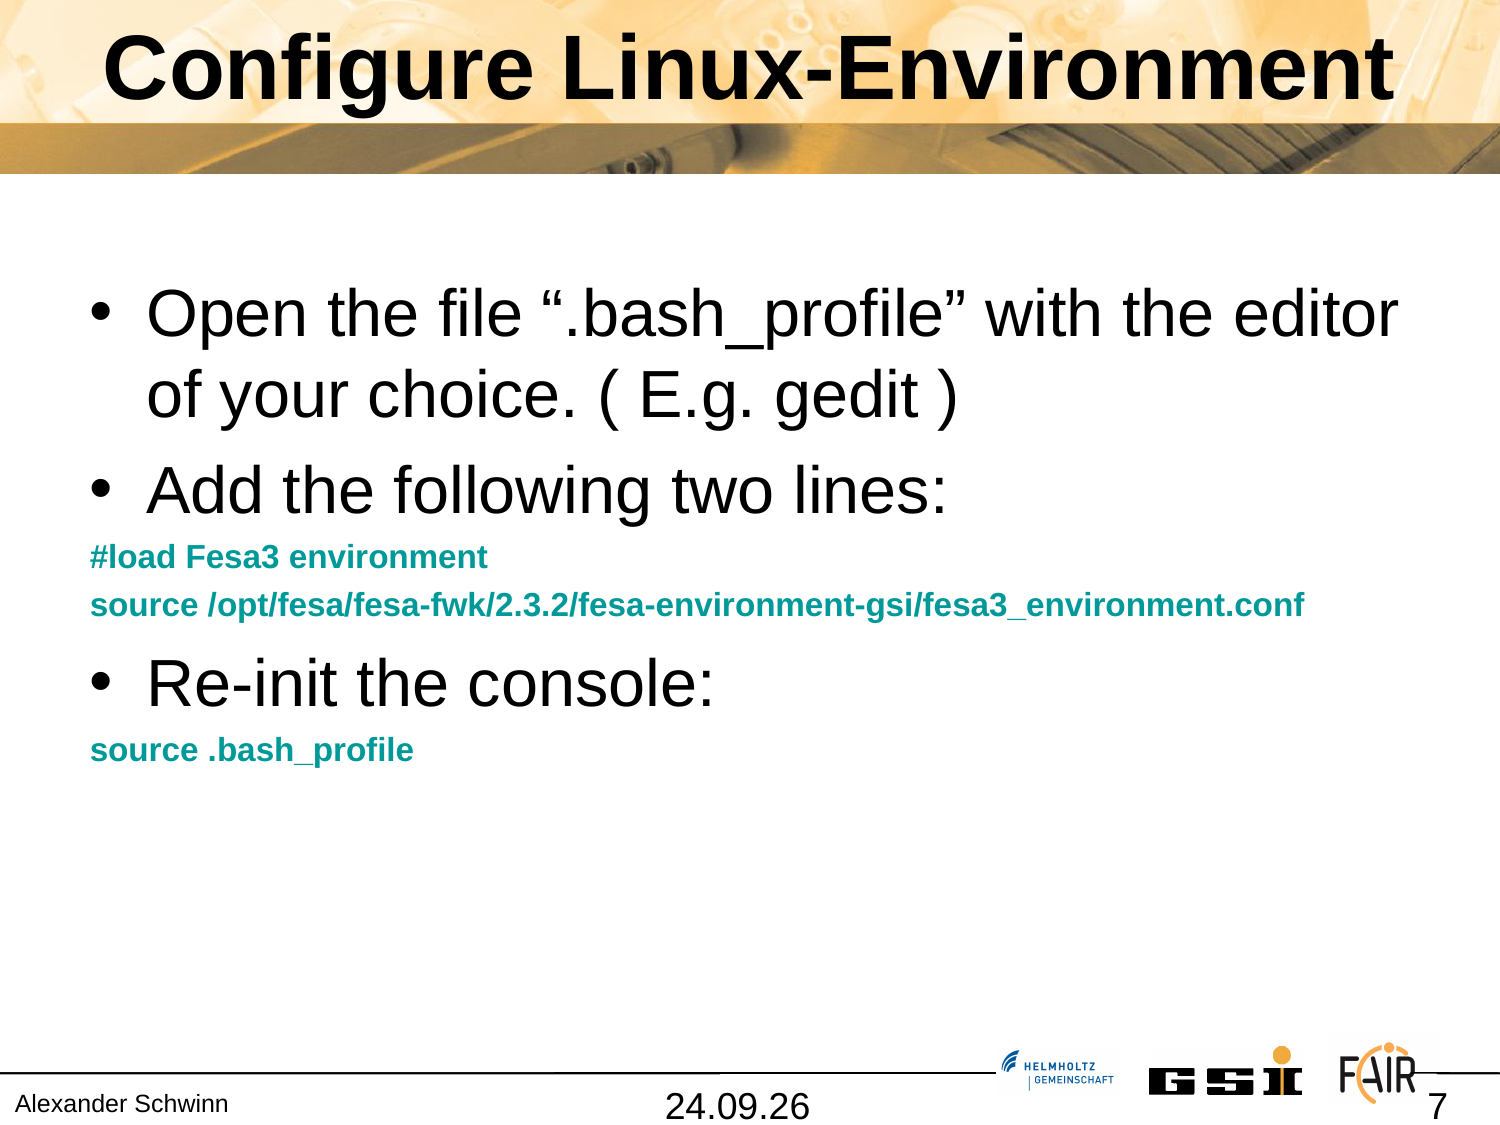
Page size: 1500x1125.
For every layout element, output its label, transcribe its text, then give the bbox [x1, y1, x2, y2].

picture [1328, 1034, 1439, 1106]
picture [996, 1046, 1121, 1095]
list Open the file “.bash_profile” with the editor of your choice. ( E.g. gedit ) Add the following two lines: #load Fesa3 environment source /opt/fesa/fesa-fwk/2.3.2/fesa-environment-gsi/fesa3_environment.conf Re-init the console: source .bash_profile [75, 262, 1426, 1006]
picture [0, 126, 1500, 175]
title Configure Linux-Environment [0, 0, 1500, 126]
picture [1149, 1046, 1302, 1095]
